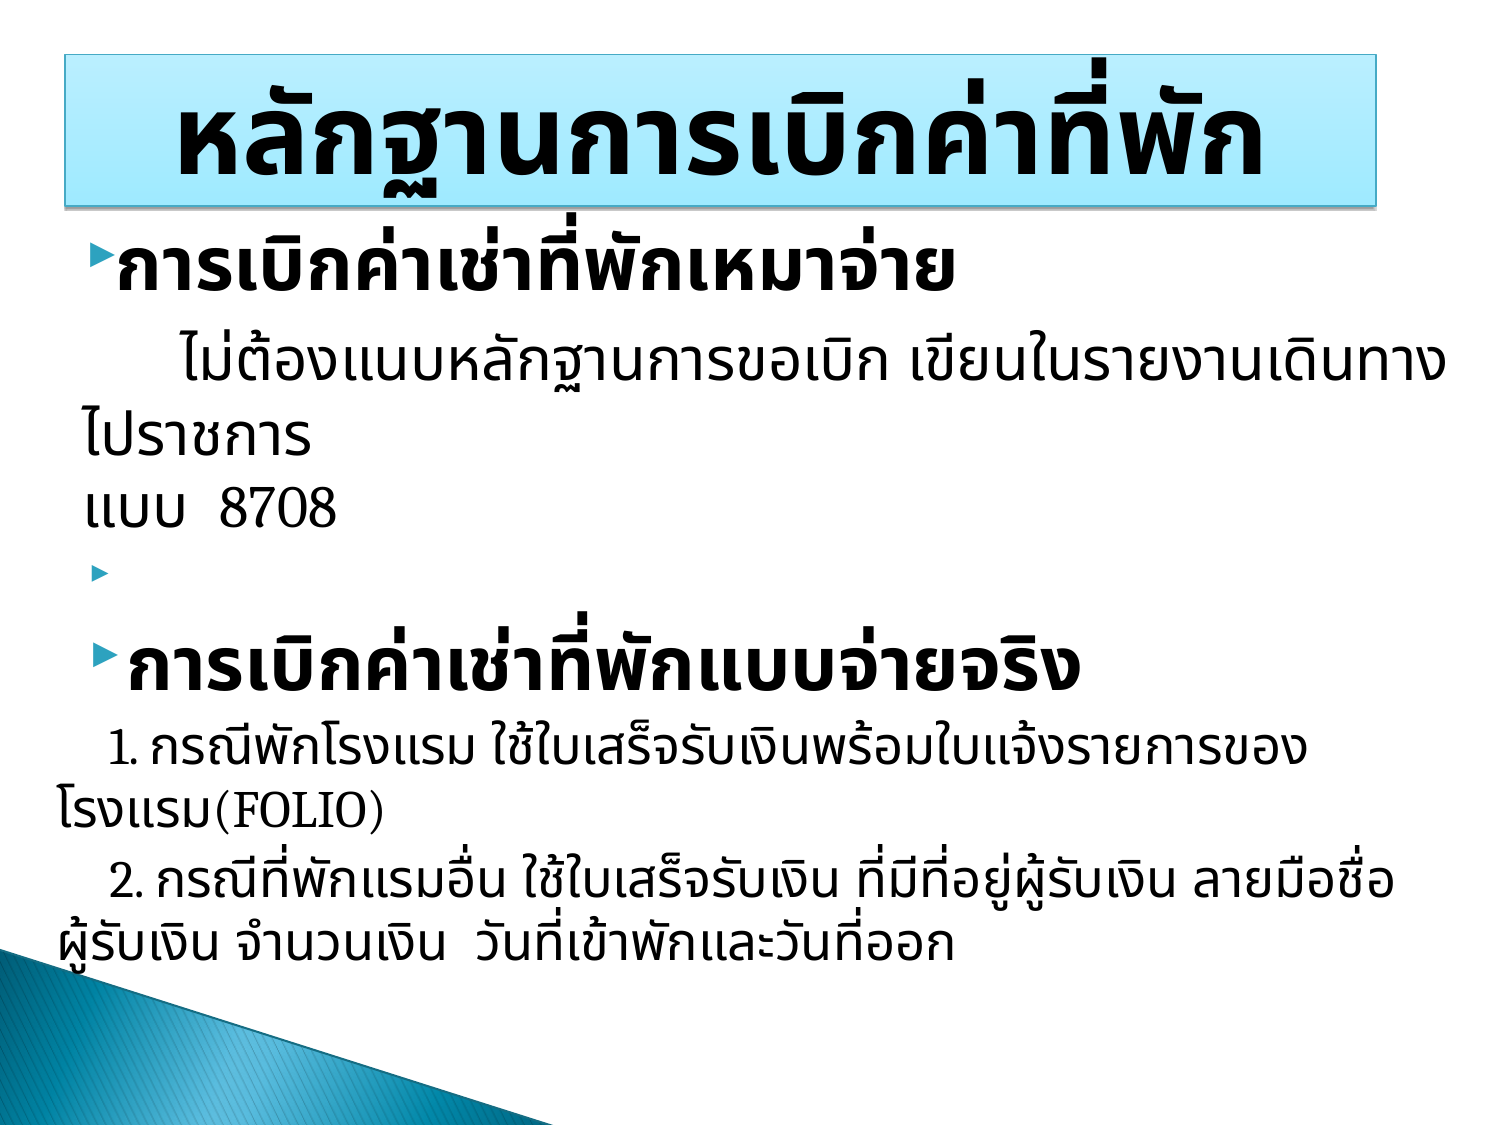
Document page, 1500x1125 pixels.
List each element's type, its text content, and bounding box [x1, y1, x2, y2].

text_box หลักฐานการเบิกค่าที่พัก [64, 54, 1377, 207]
list การเบิกค่าเช่าที่พักเหมาจ่าย ไม่ต้องแนบหลักฐานการขอเบิก เขียนในรายงานเดินทางไปราชการ แบบ 8708 การเบิกค่าเช่าที่พักแบบจ่ายจริง 1. กรณีพักโรงแรม ใช้ใบเสร็จรับเงินพร้อมใบแจ้งรายการของโรงแรม(FOLIO) 2. กรณีที่พักแรมอื่น ใช้ใบเสร็จรับเงิน ที่มีที่อยู่ผู้รับเงิน ลายมือชื่อผู้รับเงิน จำนวนเงิน วันที่เข้าพักและวันที่ออก [41, 208, 1471, 986]
